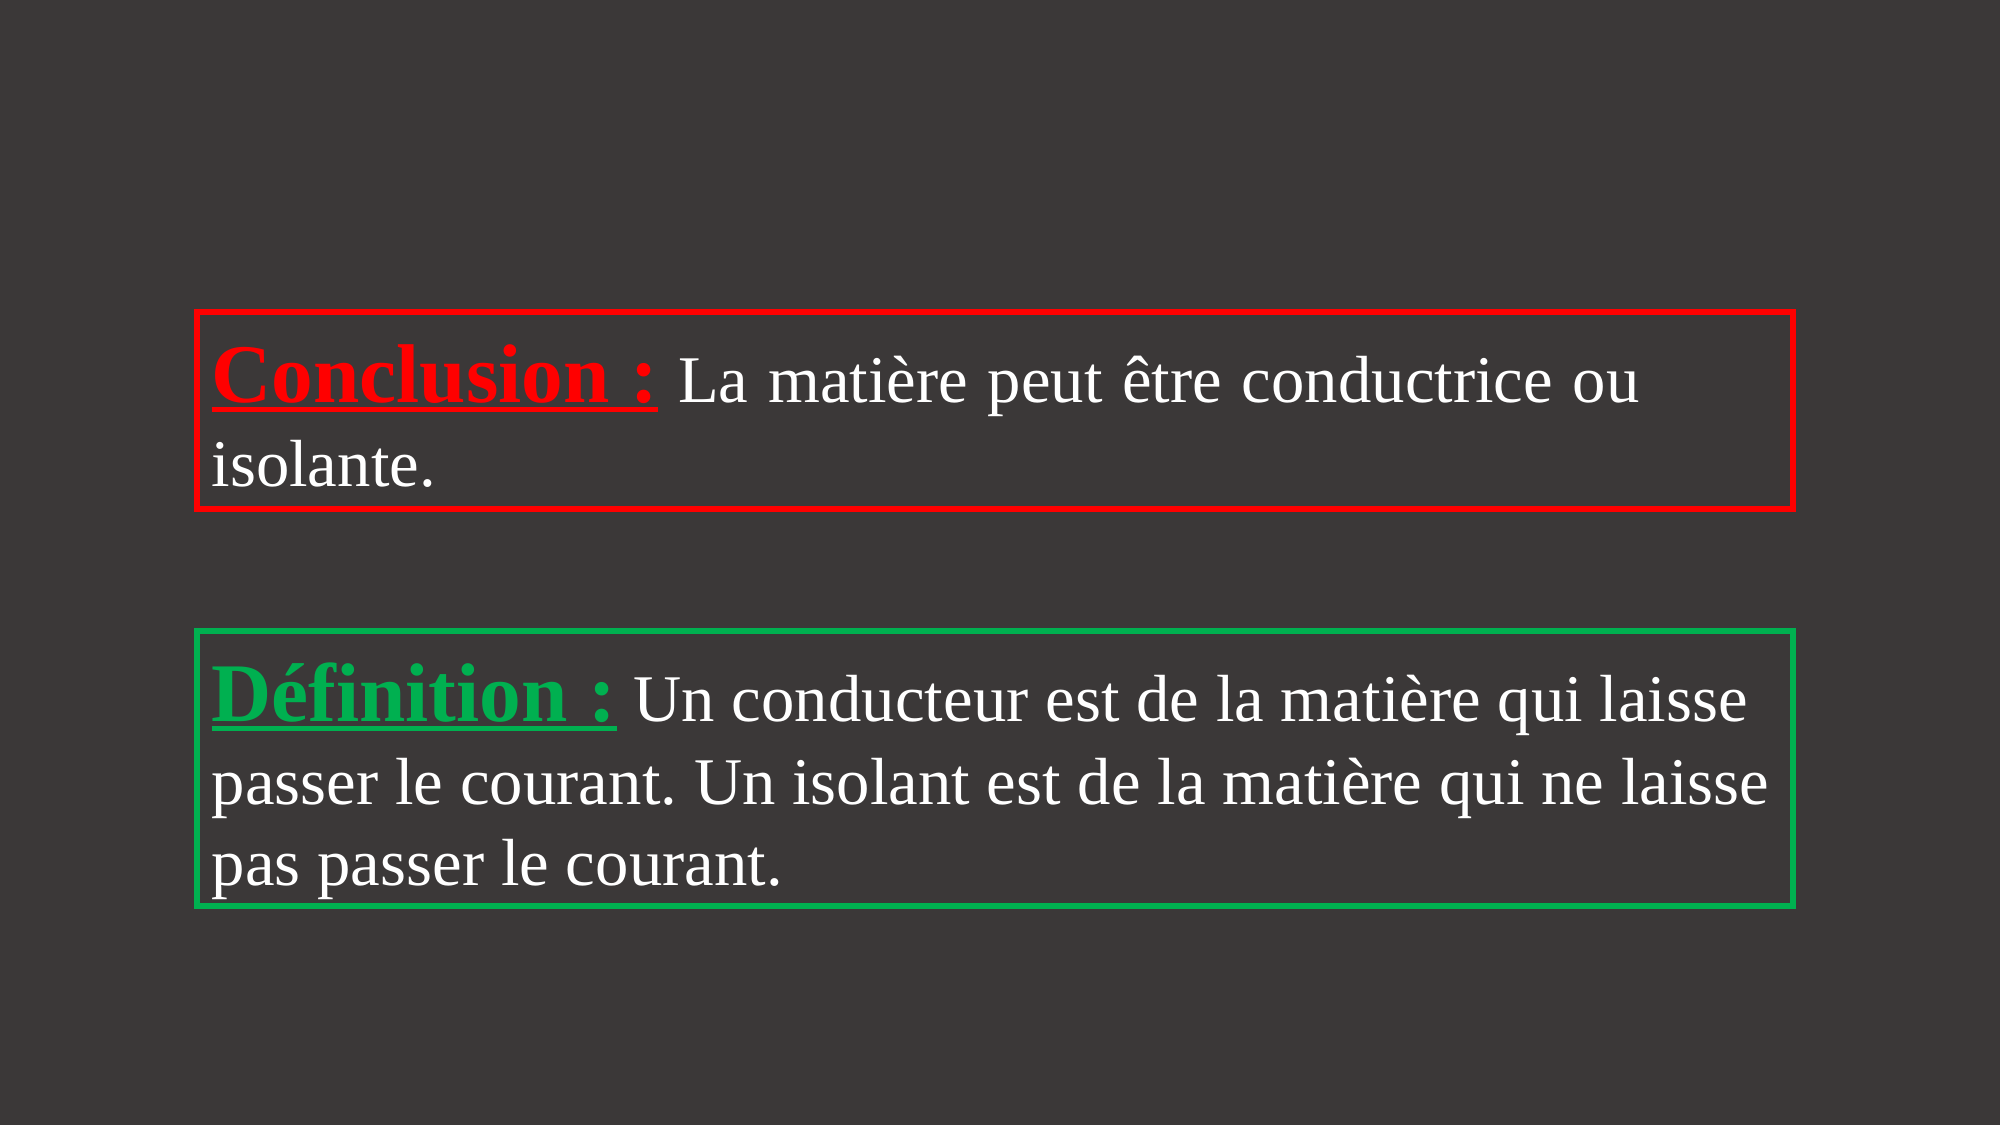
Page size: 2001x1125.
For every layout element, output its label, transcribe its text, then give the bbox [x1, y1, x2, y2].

text_box Conclusion : La matière peut être conductrice ou isolante. [196, 312, 1794, 509]
text_box Définition : Un conducteur est de la matière qui laisse passer le courant. Un isolant est de la matière qui ne laisse pas passer le courant. [197, 631, 1793, 906]
